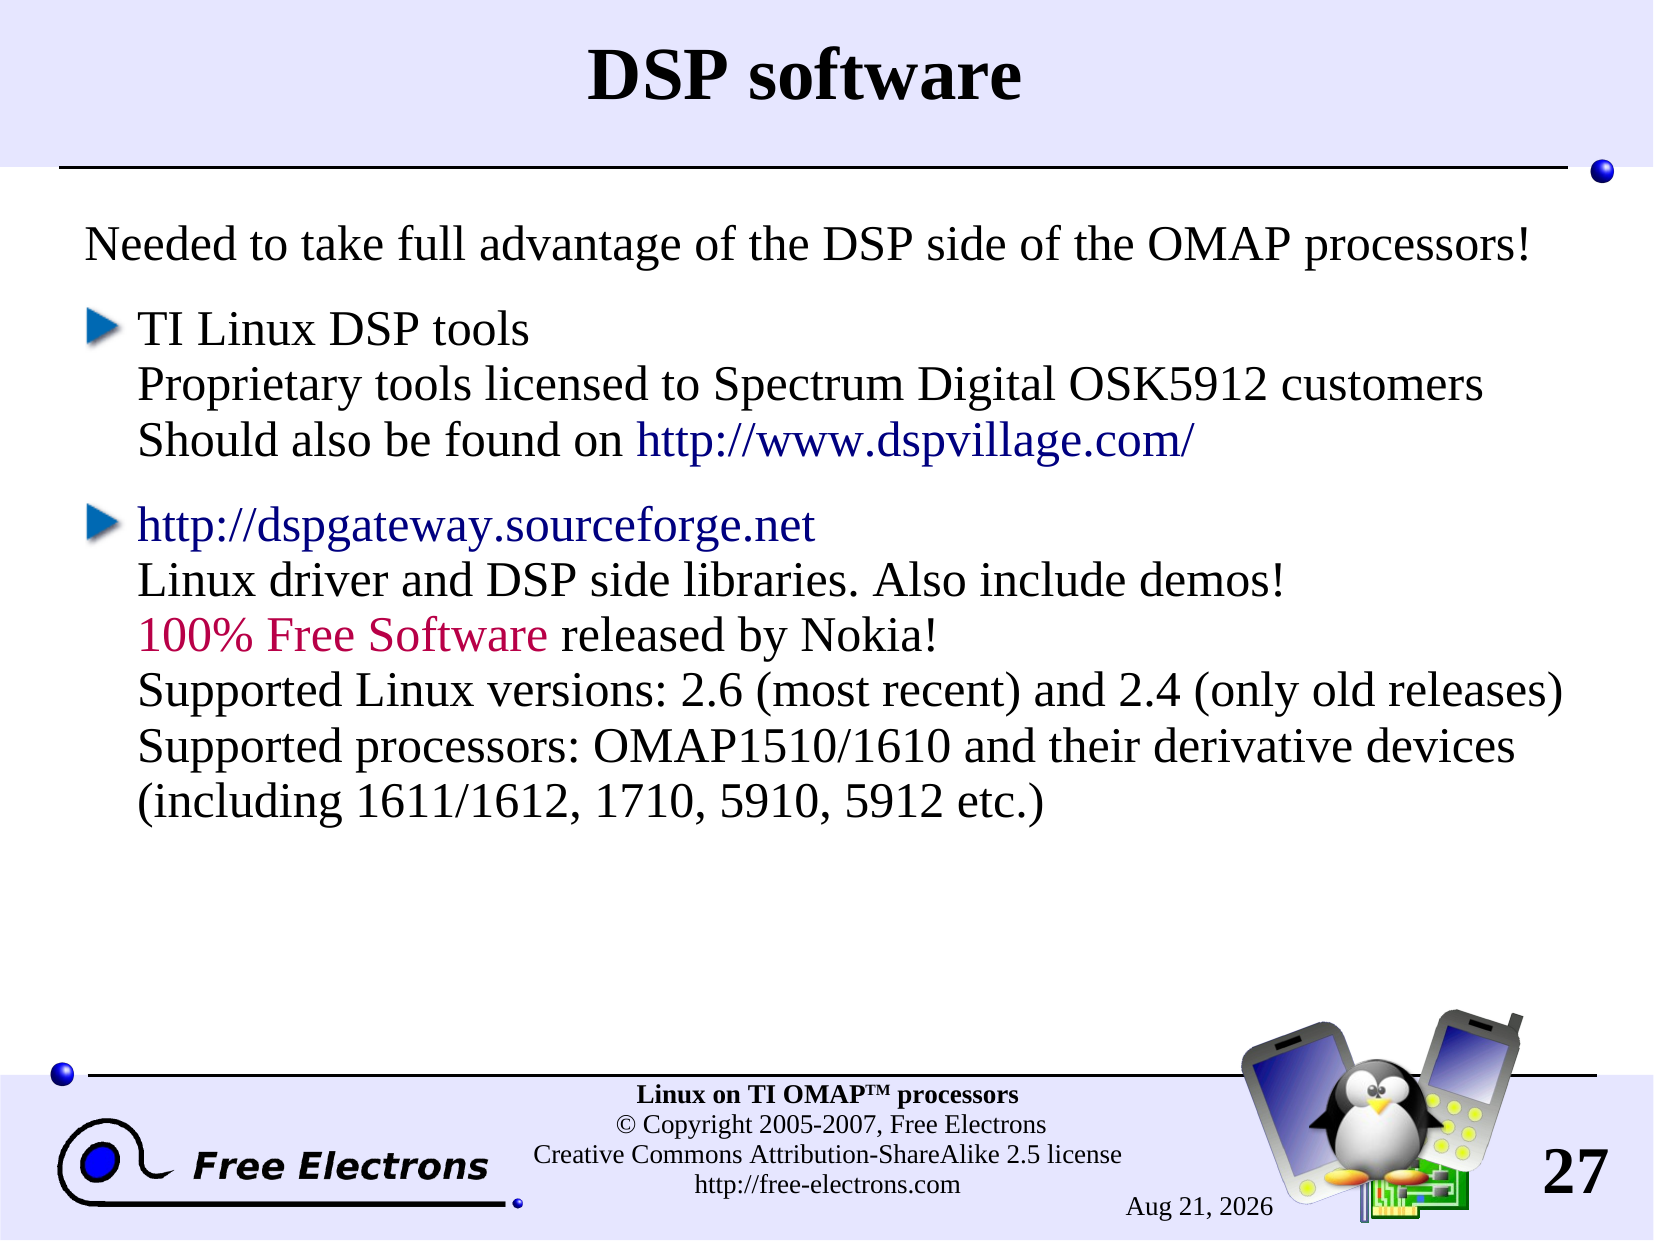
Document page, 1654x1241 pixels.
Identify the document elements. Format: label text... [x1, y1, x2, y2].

picture [1231, 1066, 1521, 1241]
picture [50, 1107, 527, 1216]
title DSP software [60, 25, 1551, 124]
list Needed to take full advantage of the DSP side of the OMAP processors! TI Linux DSP tools Proprietary tools licensed to Spectrum Digital OSK5912 customers Should also be found on http://www.dspvillage.com/ http://dspgateway.sourceforge.net Linux driver and DSP side libraries. Also include demos! 100% Free Software released by Nokia! Supported Linux versions: 2.6 (most recent) and 2.4 (only old releases) Supported processors: OMAP1510/1610 and their derivative devices (including 1611/1612, 1710, 5910, 5912 etc.) [66, 216, 1571, 1066]
